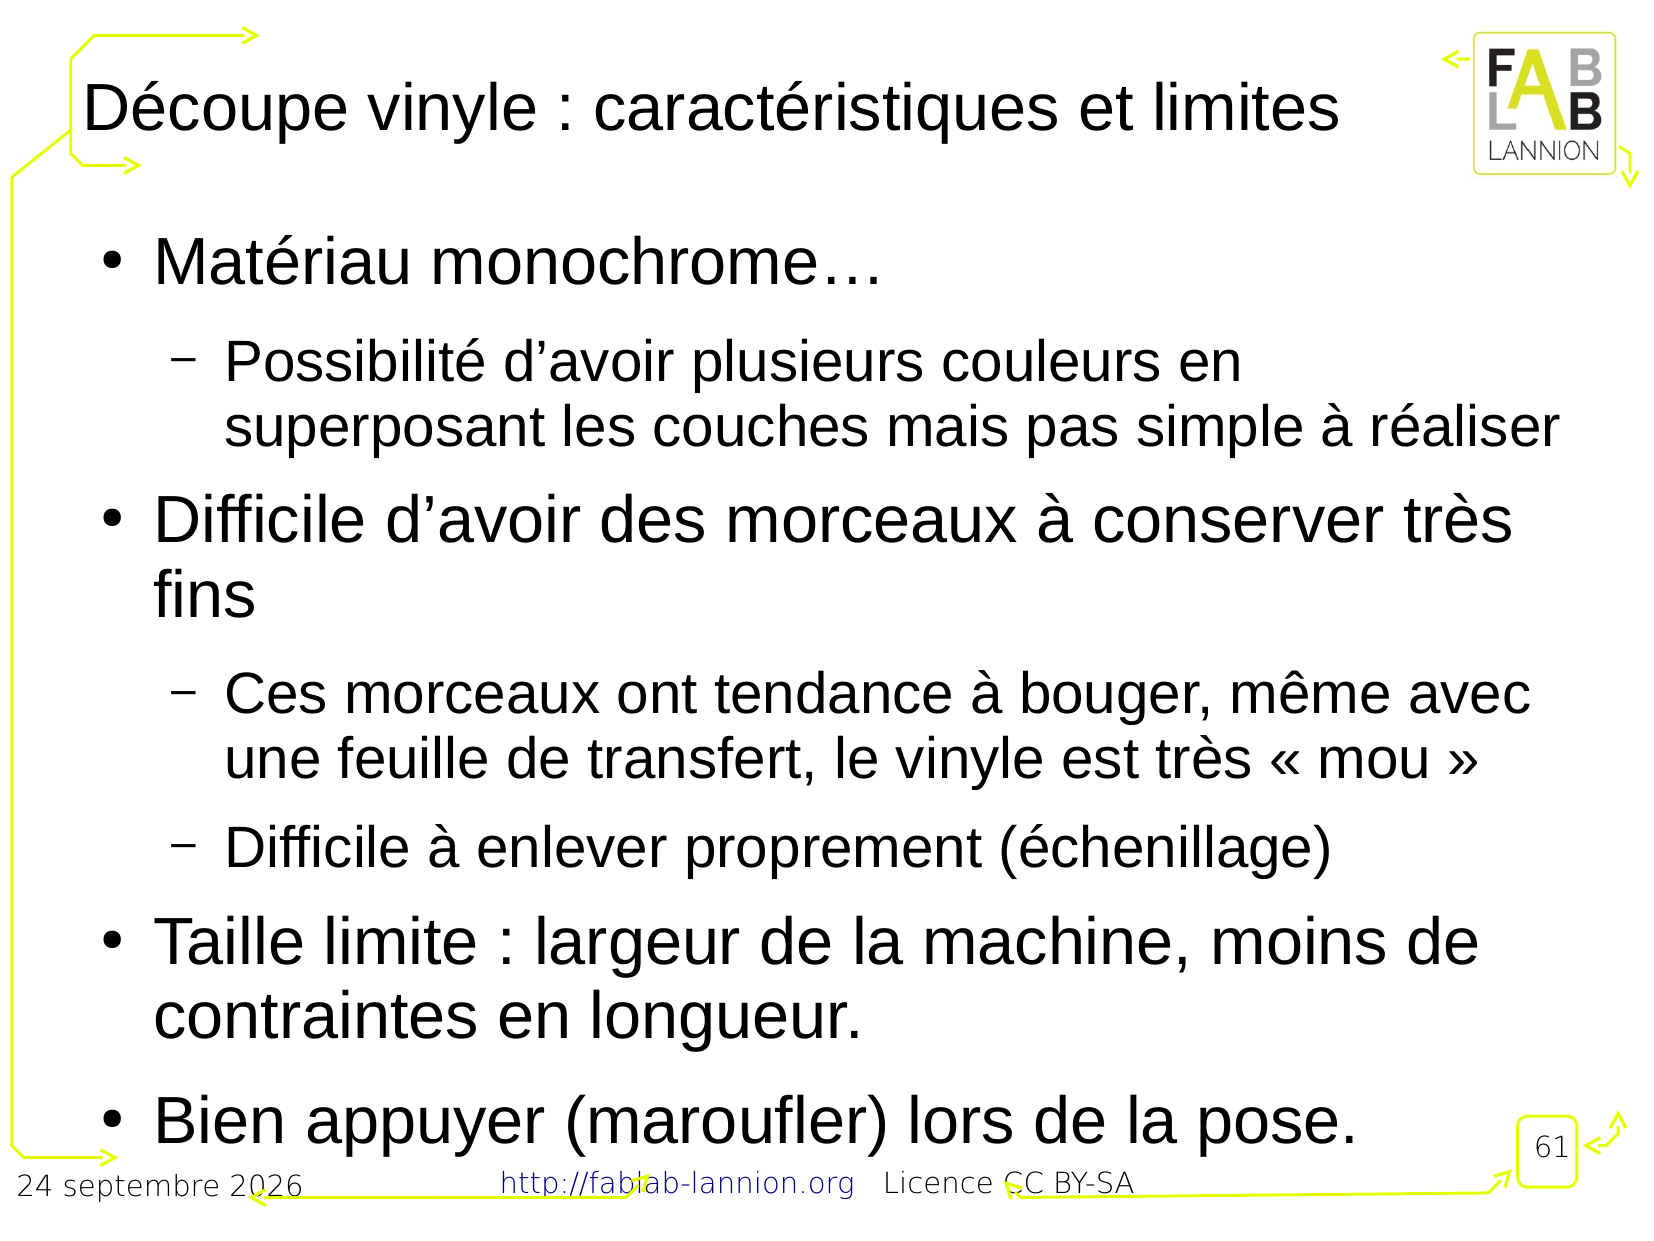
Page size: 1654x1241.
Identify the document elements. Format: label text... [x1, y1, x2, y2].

list Matériau monochrome… Possibilité d’avoir plusieurs couleurs en superposant les couches mais pas simple à réaliser Difficile d’avoir des morceaux à conserver très fins Ces morceaux ont tendance à bouger, même avec une feuille de transfert, le vinyle est très « mou » Difficile à enlever proprement (échenillage) Taille limite : largeur de la machine, moins de contraintes en longueur. Bien appuyer (maroufler) lors de la pose. [82, 224, 1571, 1170]
title Découpe vinyle : caractéristiques et limites [82, 49, 1441, 166]
picture [1470, 29, 1619, 178]
